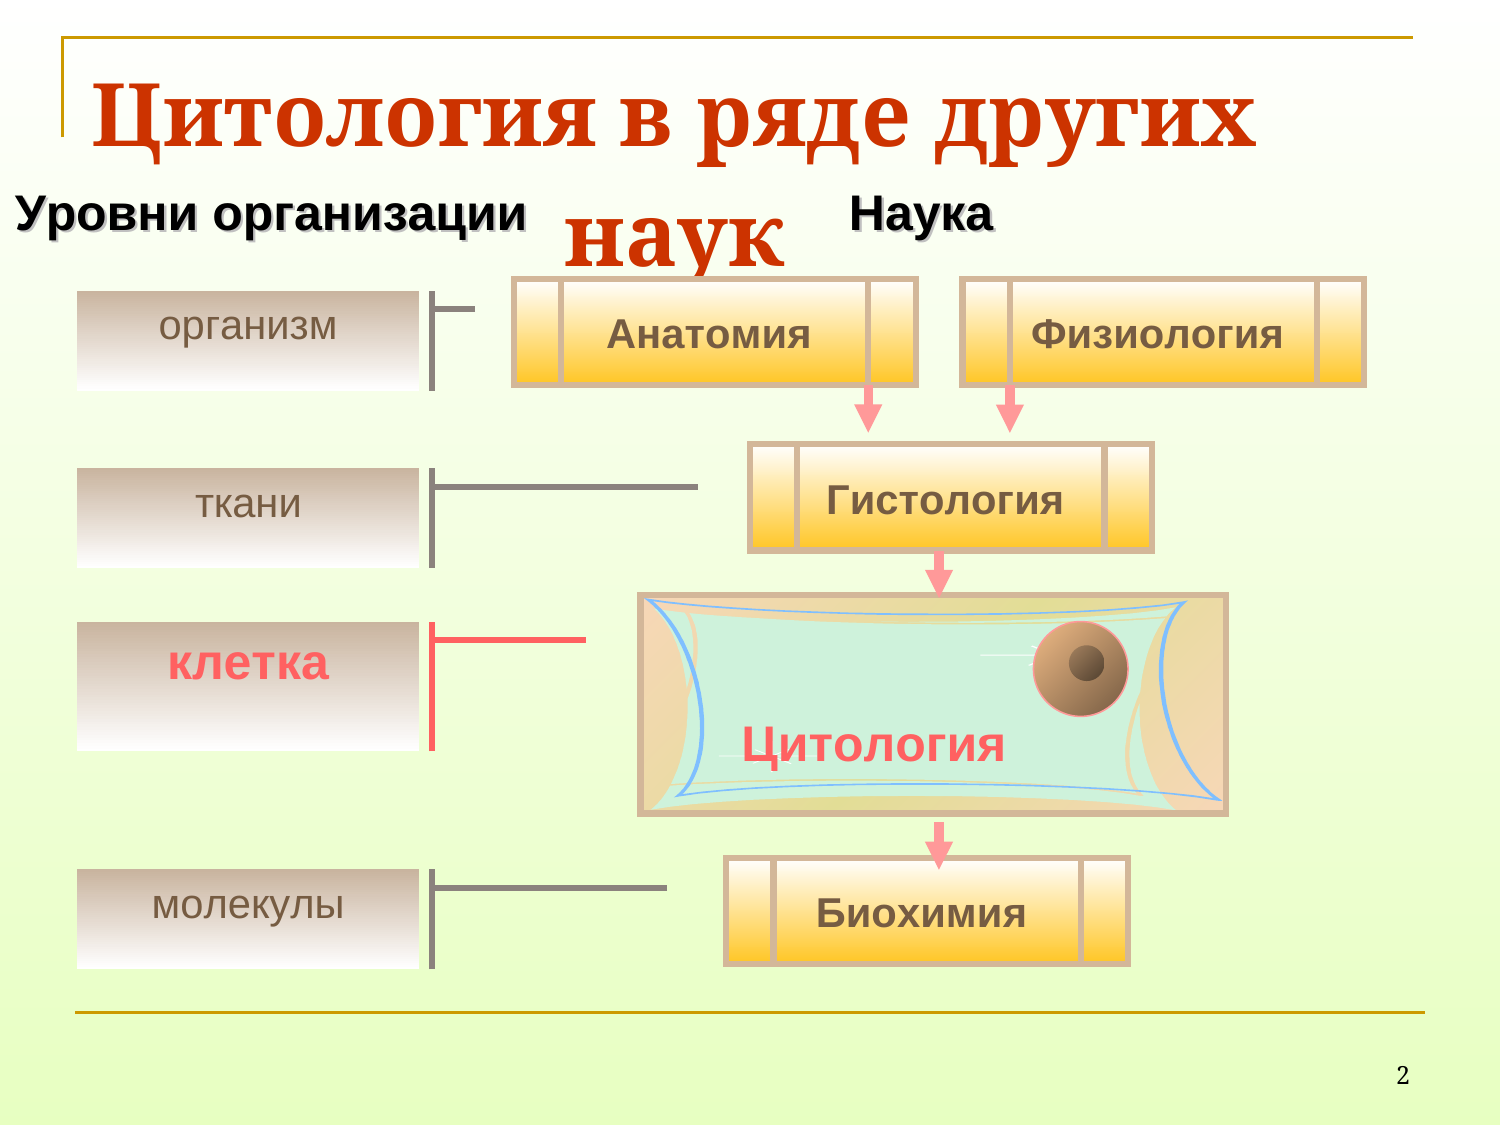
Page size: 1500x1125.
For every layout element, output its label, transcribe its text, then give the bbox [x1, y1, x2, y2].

text_box Биохимия [726, 857, 1128, 965]
text_box Уровни организации [0, 172, 543, 249]
text_box клетка [77, 622, 419, 751]
text_box Гистология [750, 444, 1152, 551]
text_box ткани [77, 468, 419, 568]
text_box молекулы [77, 869, 419, 969]
text_box Наука [709, 172, 1147, 249]
picture [643, 597, 1223, 811]
text_box Анатомия [514, 278, 916, 386]
title Цитология в ряде других наук [0, 45, 1351, 233]
text_box организм [77, 291, 419, 391]
text_box [1033, 621, 1129, 717]
text_box Цитология [726, 704, 1036, 780]
text_box Физиология [962, 278, 1364, 386]
